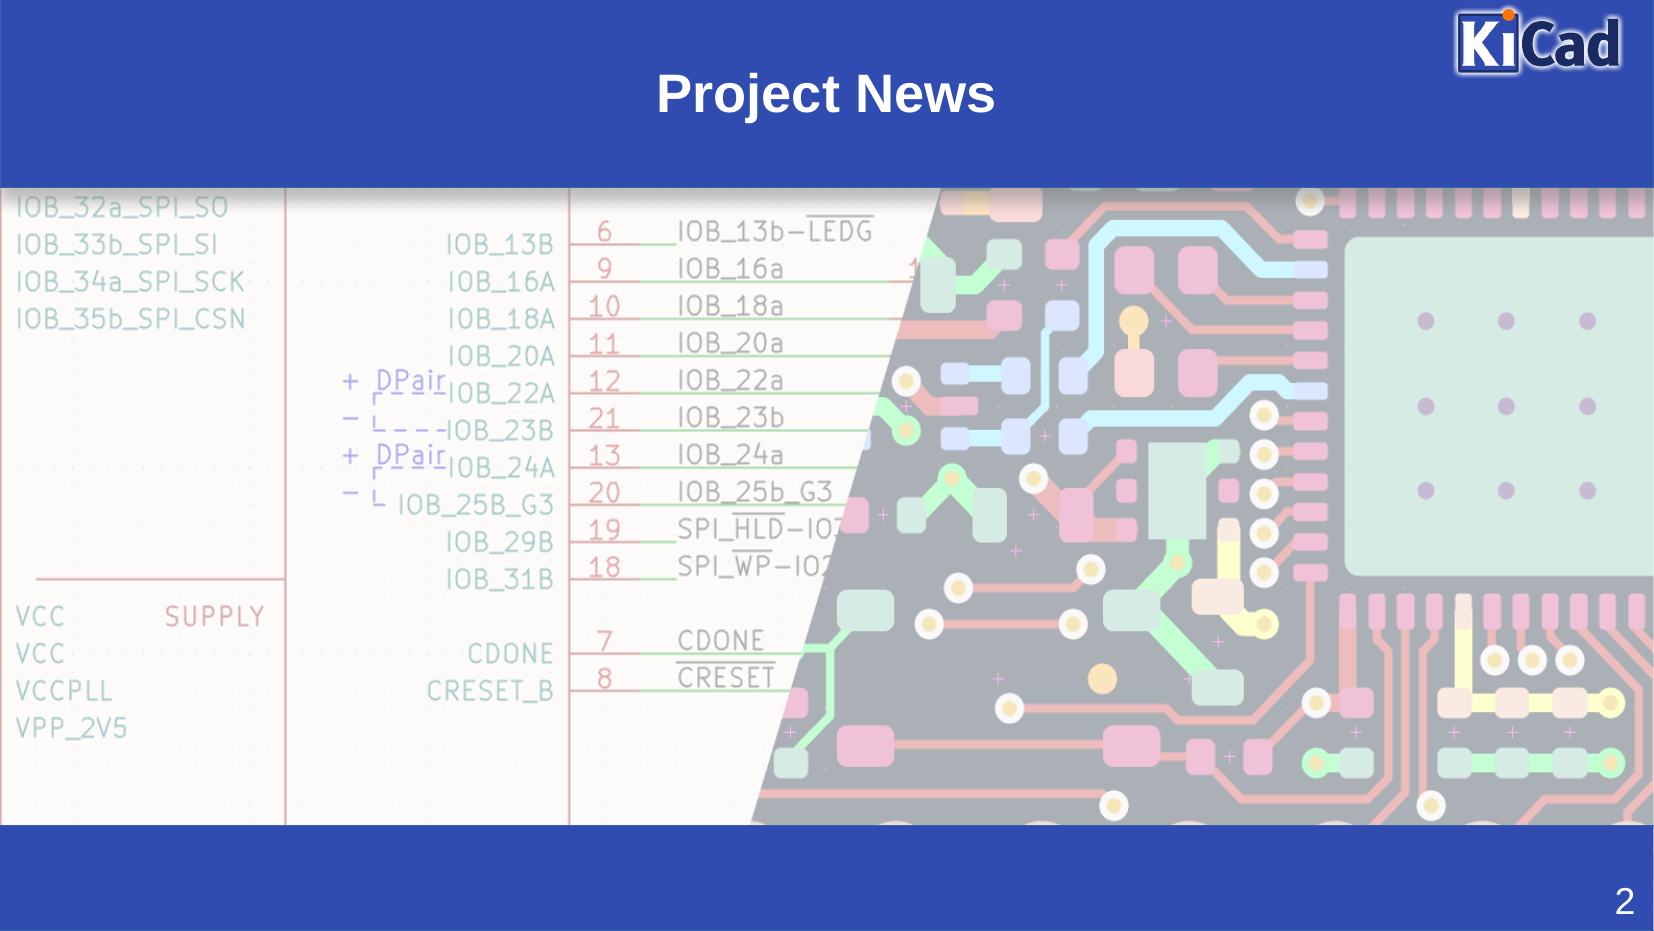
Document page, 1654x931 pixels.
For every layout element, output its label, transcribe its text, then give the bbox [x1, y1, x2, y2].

picture [1412, 0, 1654, 92]
table_header [55, 848, 578, 905]
text_box [1162, 188, 1651, 226]
table_header [578, 848, 1101, 905]
text_box <number> [1387, 873, 1651, 931]
picture [0, 188, 1654, 825]
text_box Project News [0, 0, 1654, 188]
text_box [0, 825, 1654, 931]
table_header [1101, 848, 1624, 905]
